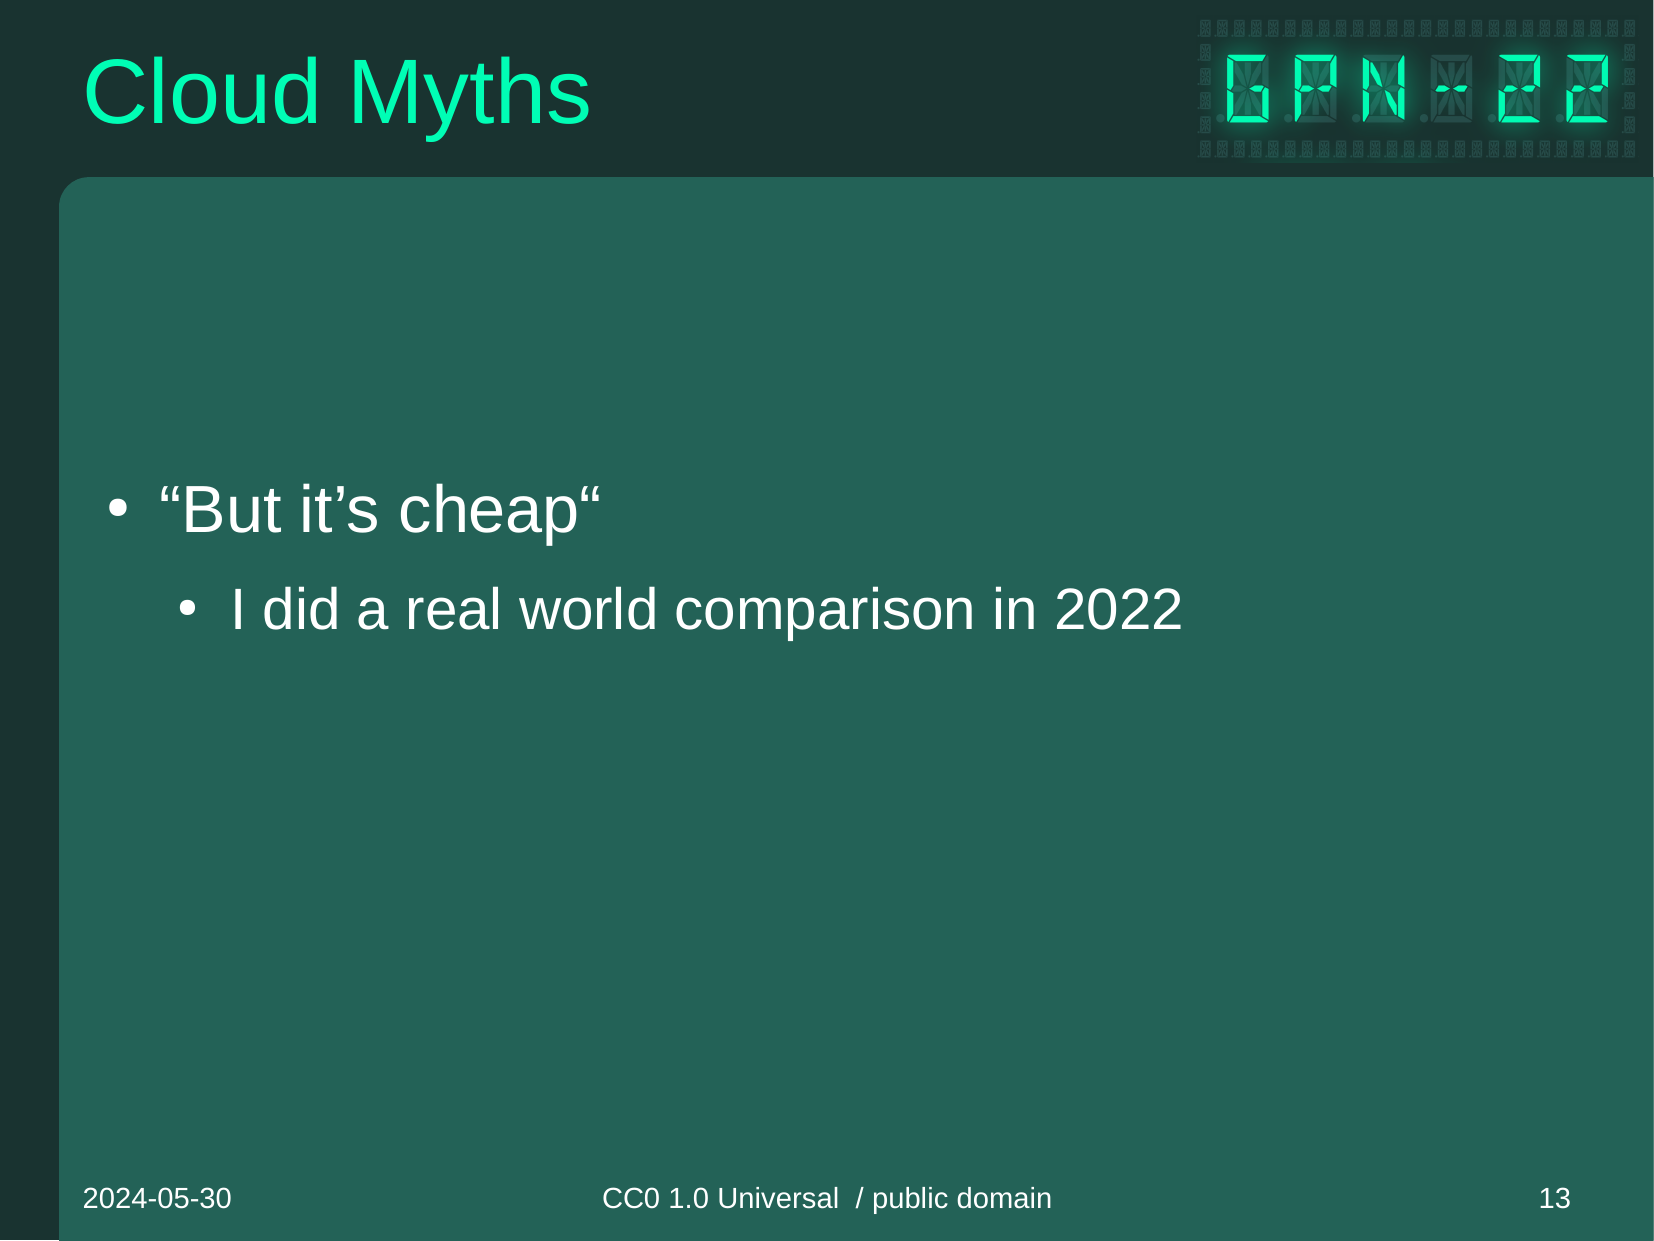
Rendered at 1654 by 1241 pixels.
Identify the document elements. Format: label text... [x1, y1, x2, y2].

picture [1196, 15, 1639, 163]
list “But it’s cheap“ I did a real world comparison in 2022 [88, 472, 1577, 1192]
title Cloud Myths [82, 40, 1004, 143]
